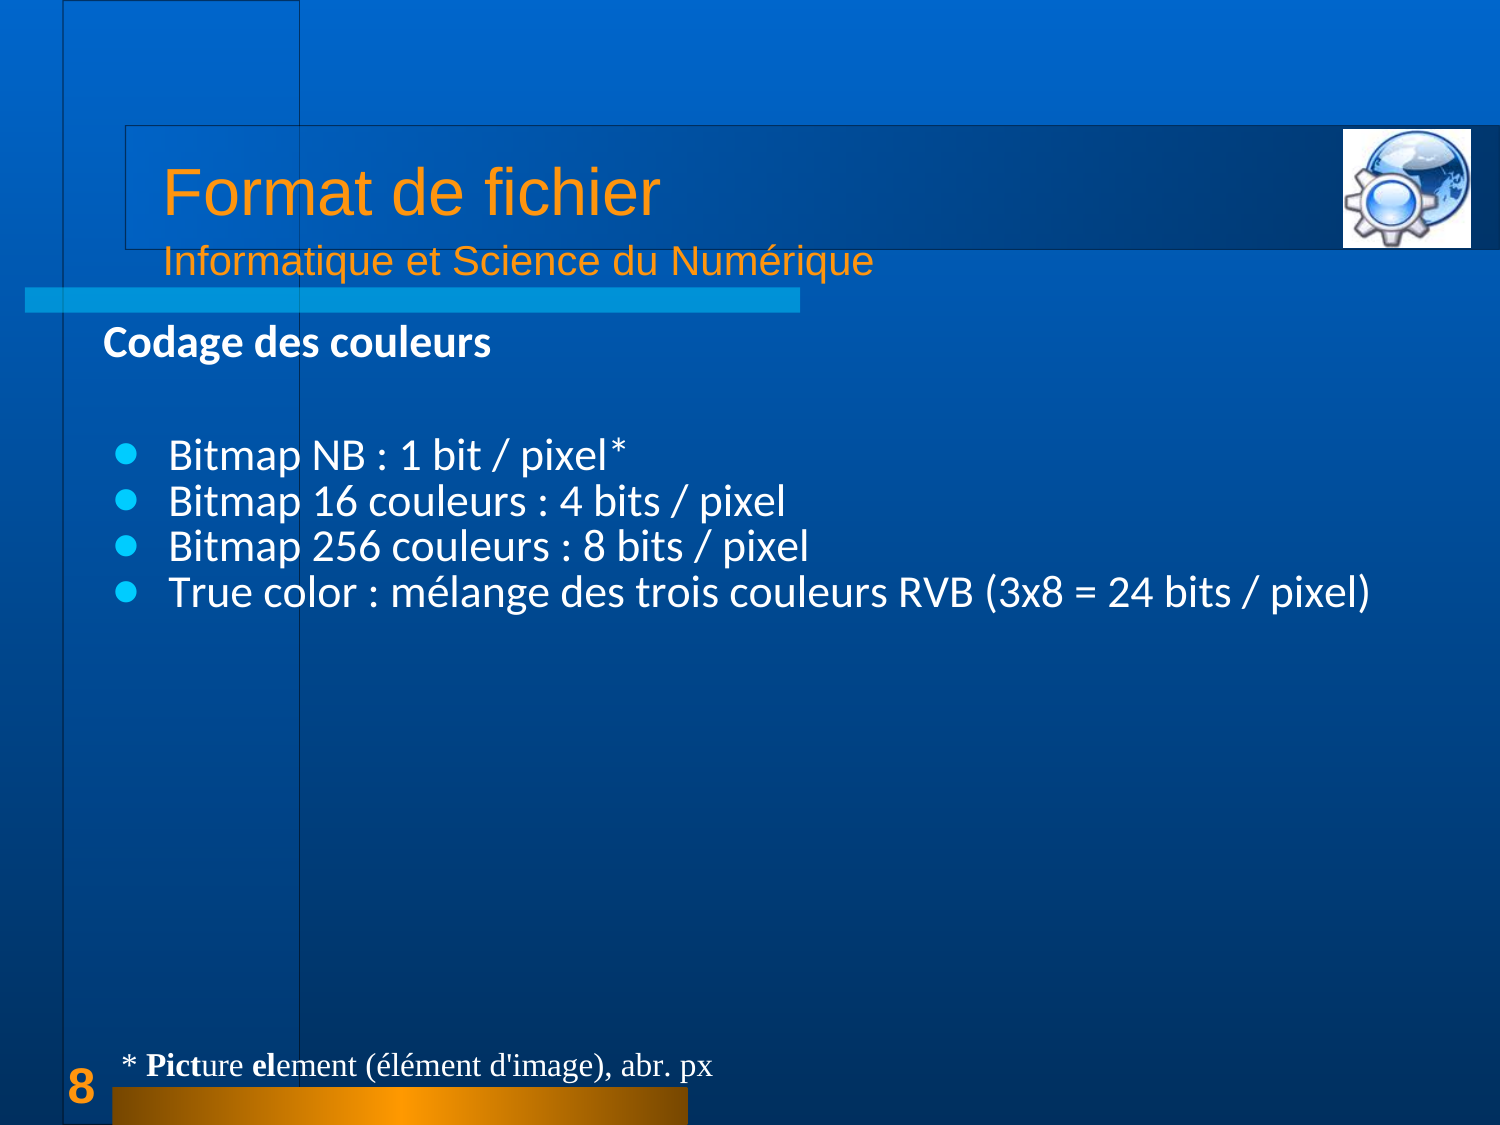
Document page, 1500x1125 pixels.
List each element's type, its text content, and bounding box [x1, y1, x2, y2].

picture [1343, 129, 1471, 248]
text_box Codage des couleurs [88, 316, 1300, 406]
text_box Bitmap NB : 1 bit / pixel* Bitmap 16 couleurs : 4 bits / pixel Bitmap 256 couleurs : 8 bits / pixel True color : mélange des trois couleurs RVB (3x8 = 24 bits / pixel) [112, 436, 1447, 943]
text_box * Picture element (élément d'image), abr. px [106, 1039, 1447, 1093]
